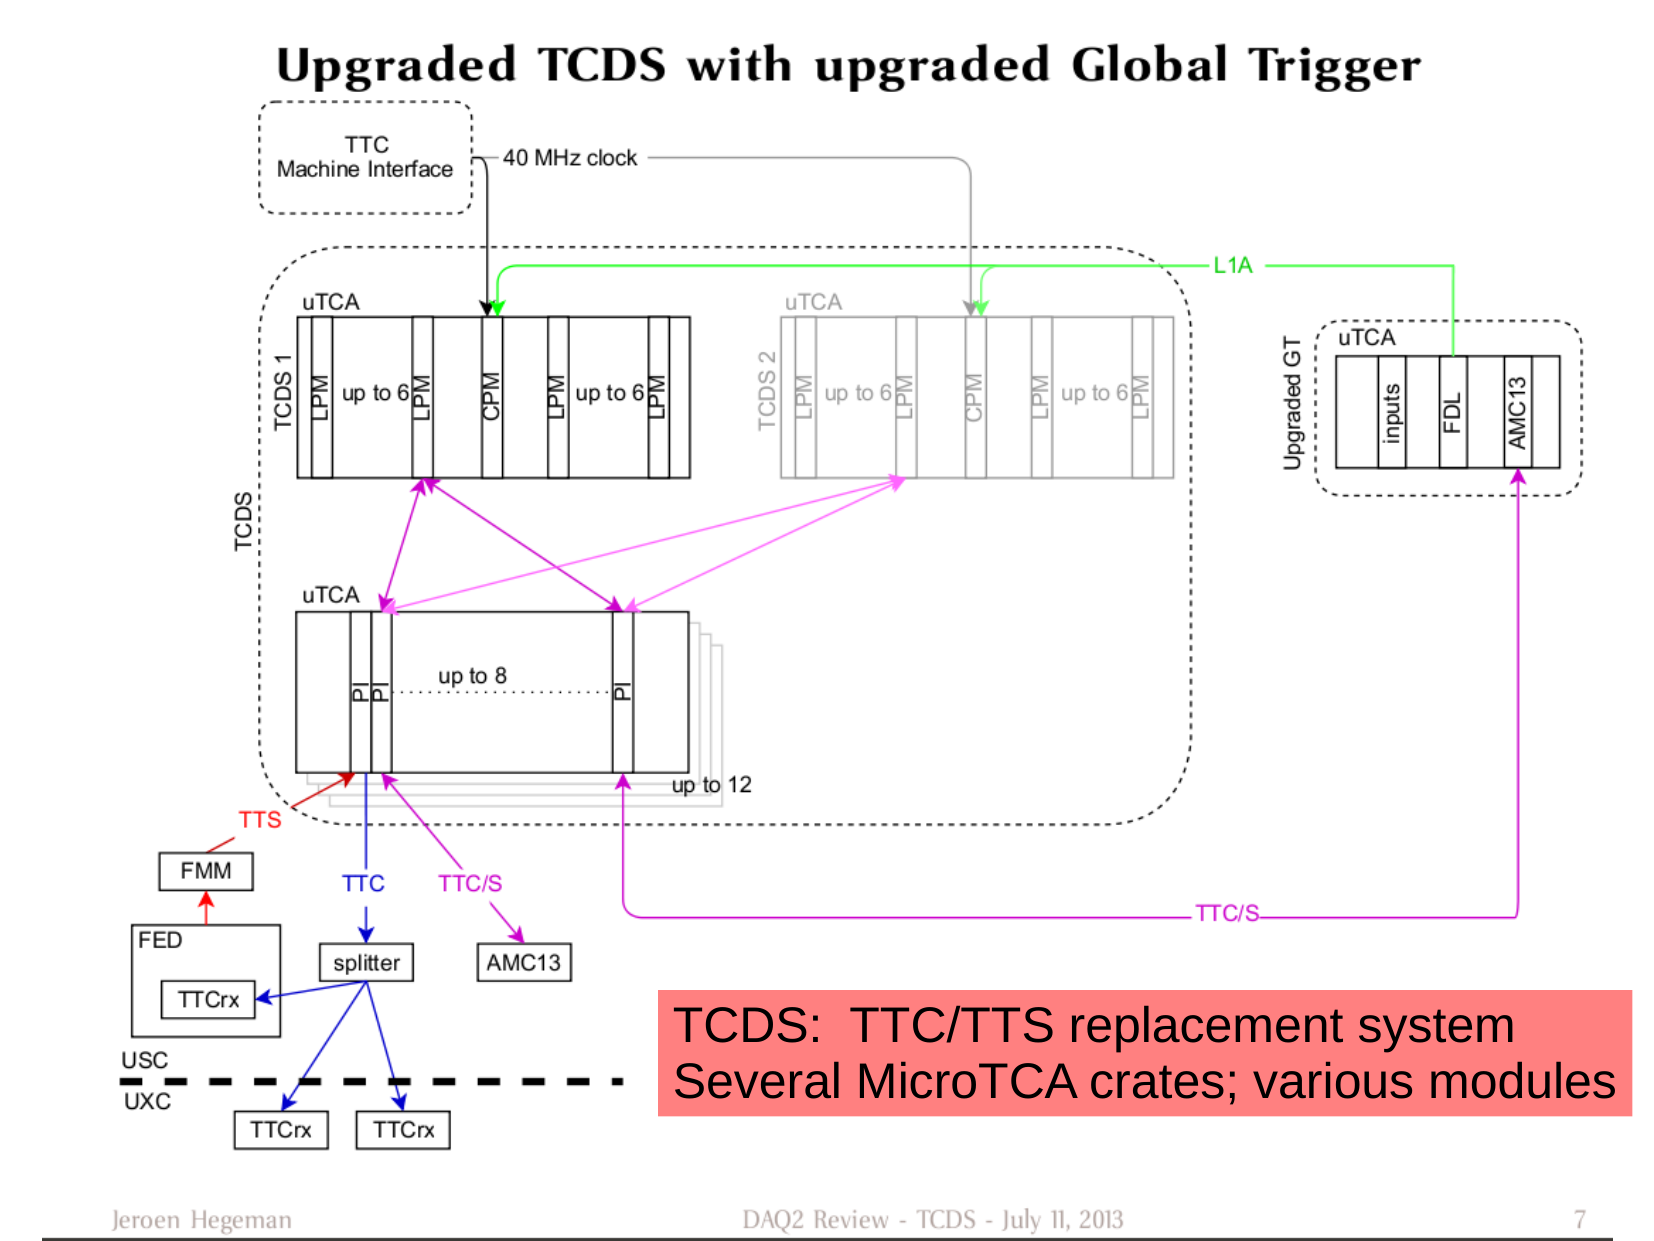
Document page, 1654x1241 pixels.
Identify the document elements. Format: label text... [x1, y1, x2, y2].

picture [42, 0, 1613, 1241]
text_box TCDS: TTC/TTS replacement system Several MicroTCA crates; various modules [658, 990, 1633, 1117]
